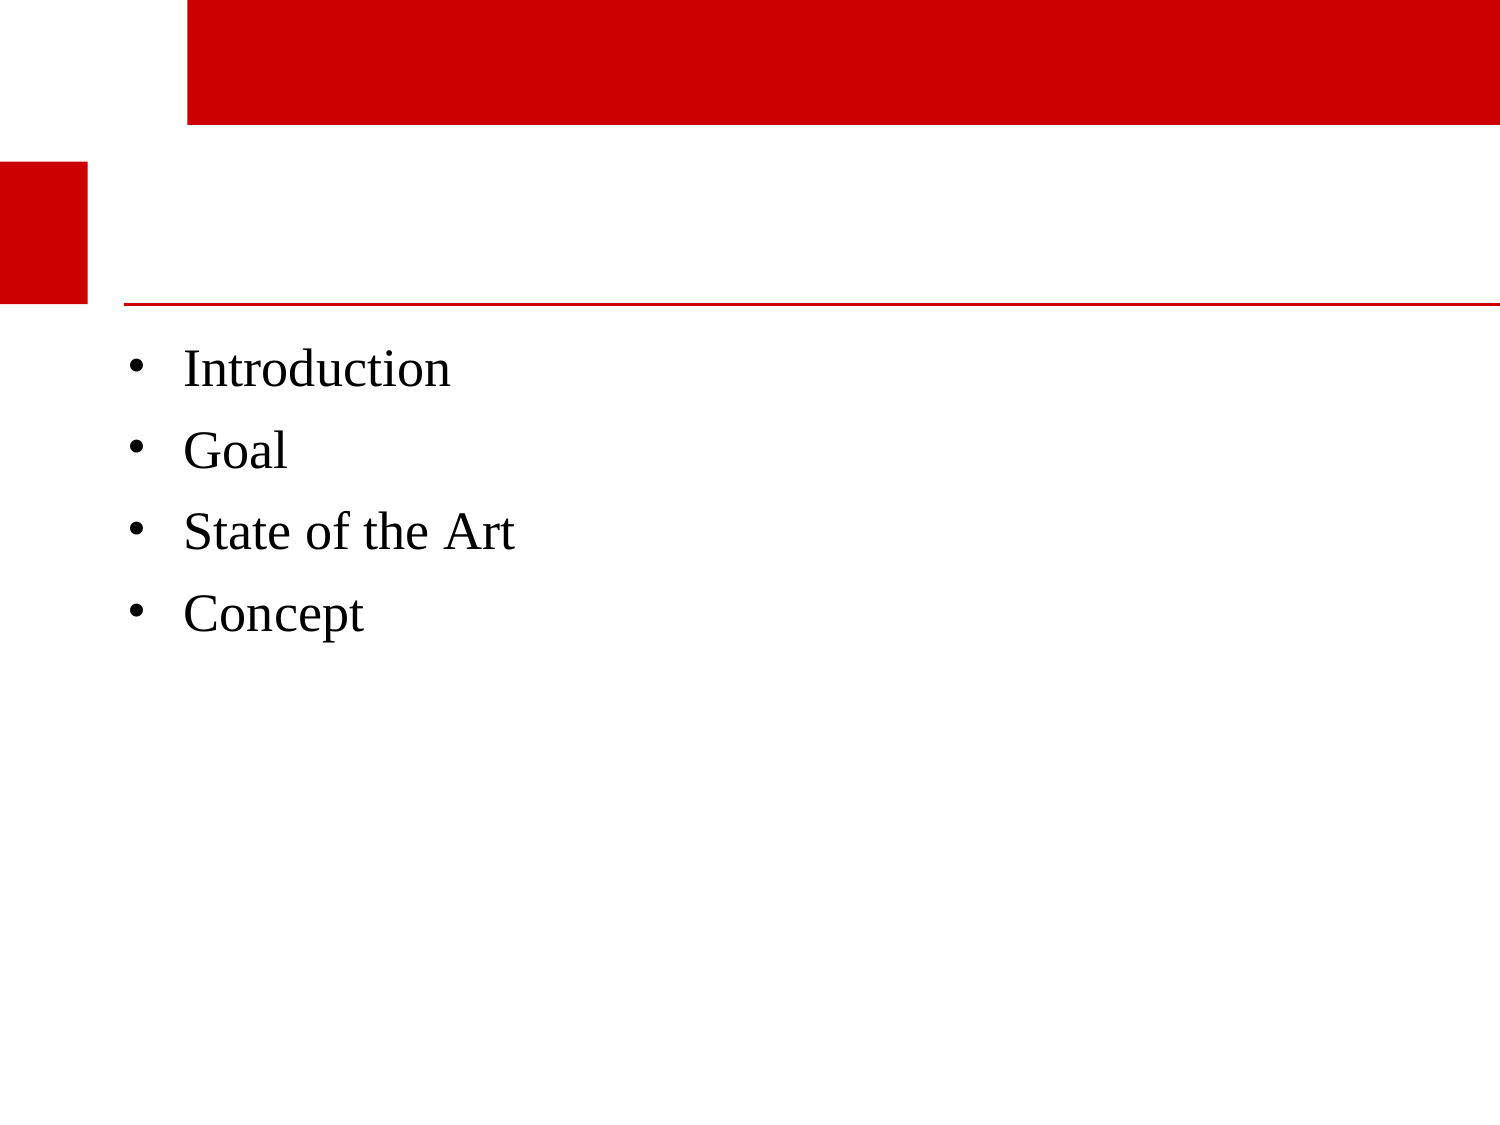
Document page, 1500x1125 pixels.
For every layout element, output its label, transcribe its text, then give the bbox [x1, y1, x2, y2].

list Introduction Goal State of the Art Concept [112, 324, 1382, 1000]
